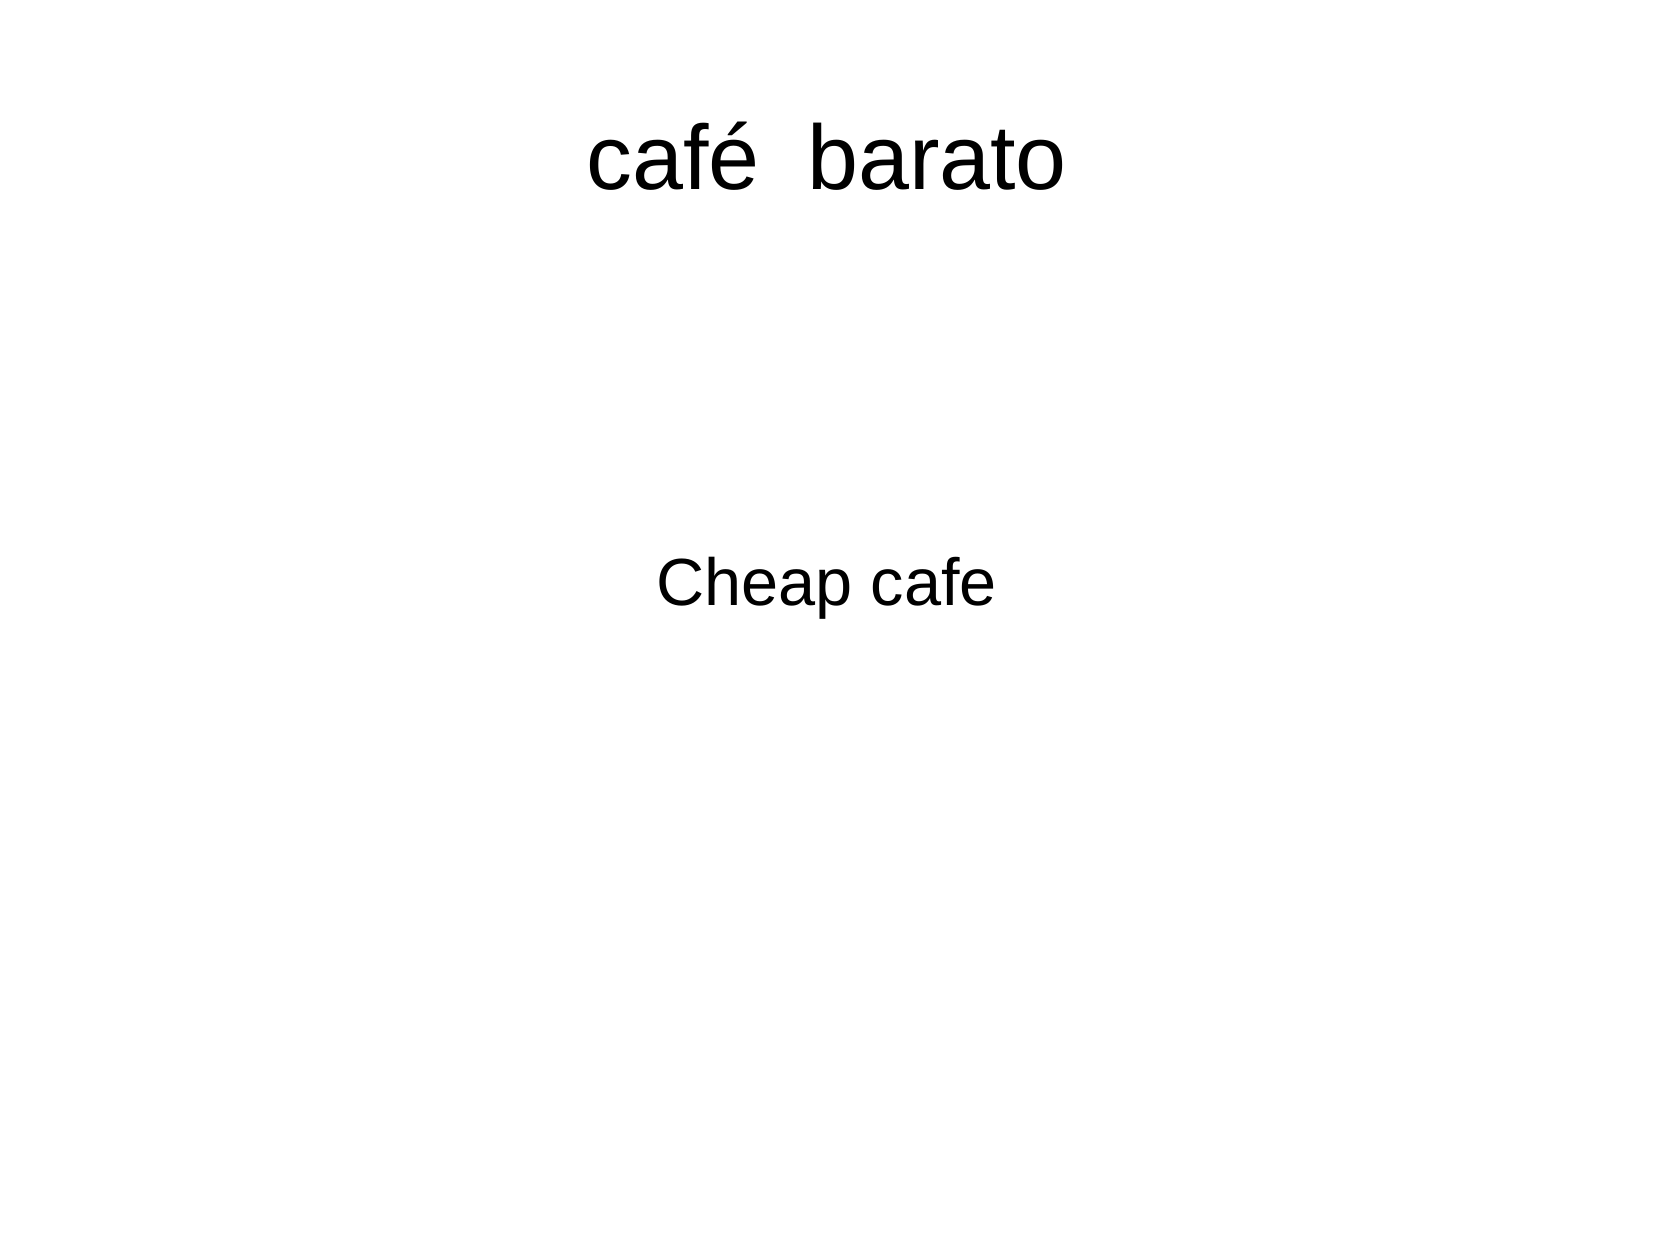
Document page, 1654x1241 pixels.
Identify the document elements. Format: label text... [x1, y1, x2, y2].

subtitle Cheap cafe [82, 56, 1571, 1102]
